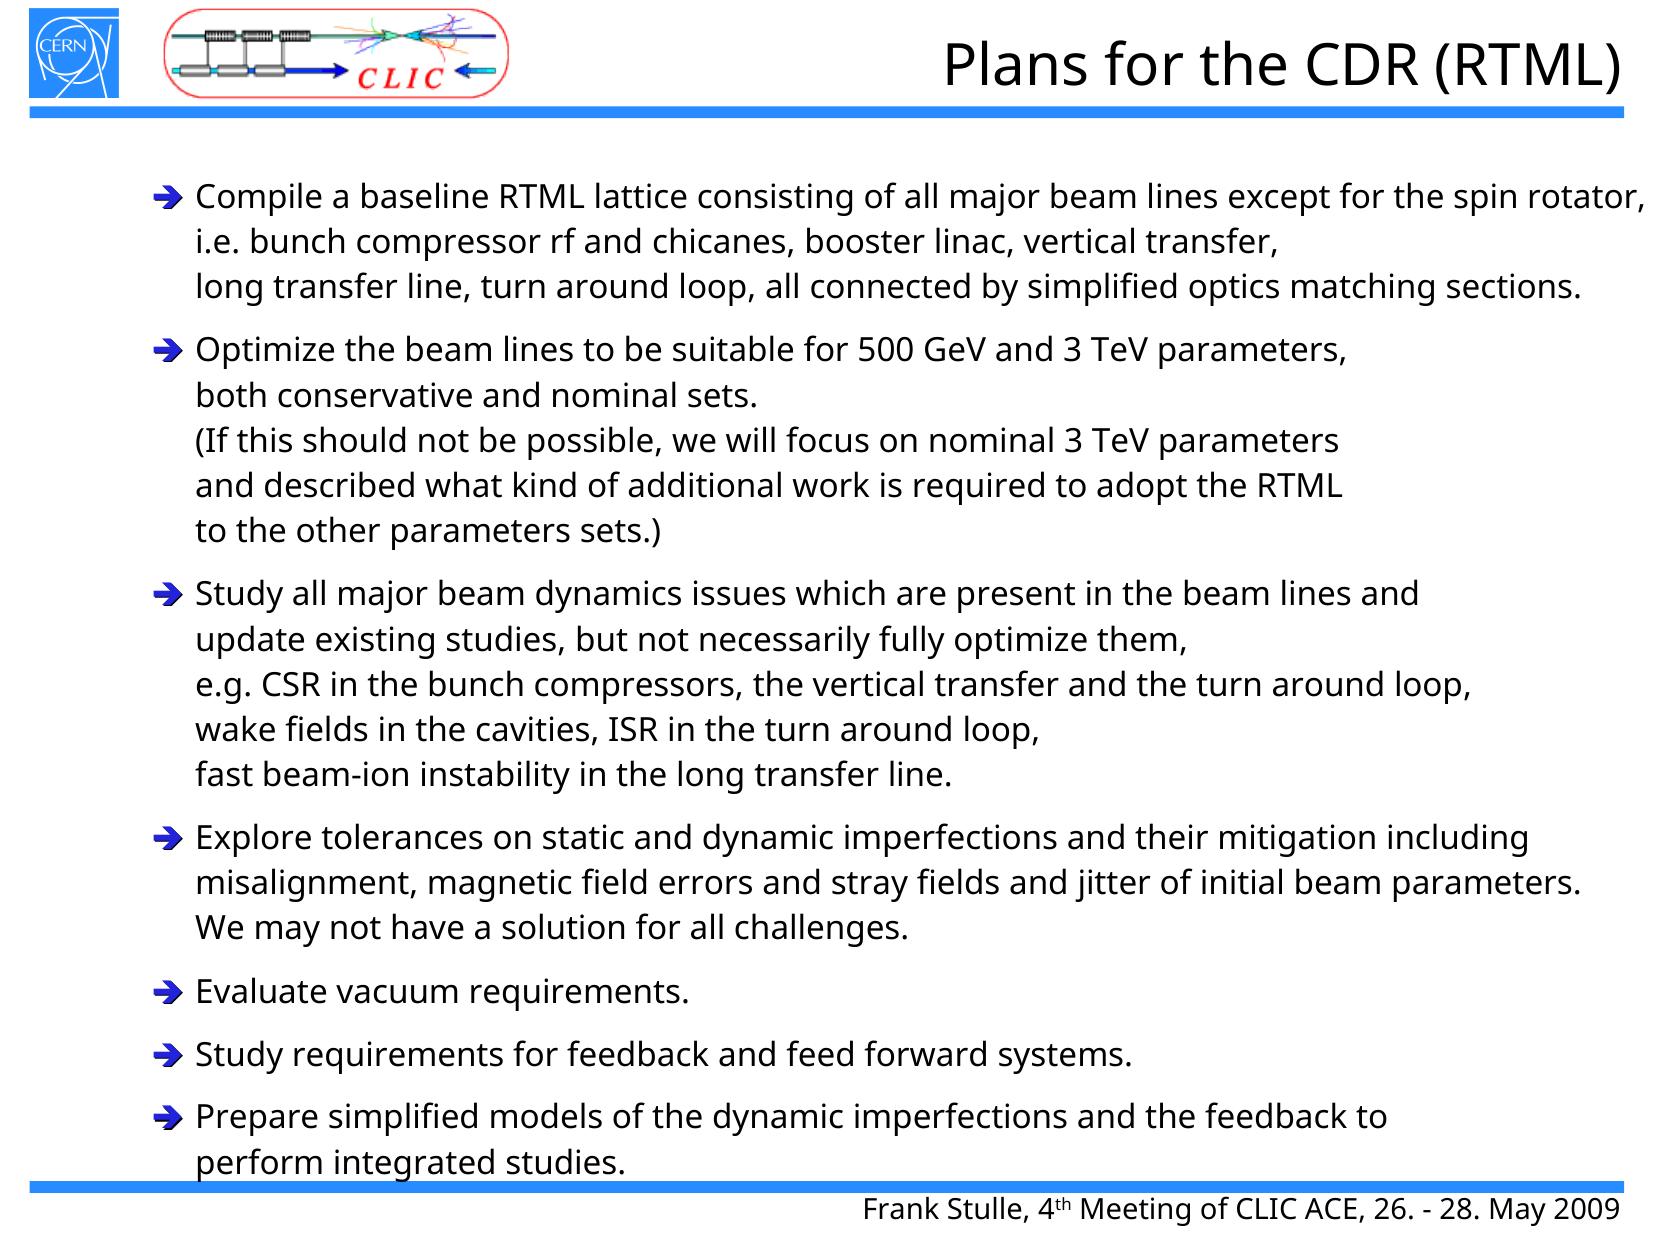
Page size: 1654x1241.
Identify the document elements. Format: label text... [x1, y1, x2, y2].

title Plans for the CDR (RTML) [210, 0, 1623, 130]
picture [29, 8, 119, 98]
picture [159, 4, 210, 106]
text_box  Compile a baseline RTML lattice consisting of all major beam lines except for the spin rotator, i.e. bunch compressor rf and chicanes, booster linac, vertical transfer, long transfer line, turn around loop, all connected by simplified optics matching sections.  Optimize the beam lines to be suitable for 500 GeV and 3 TeV parameters, both conservative and nominal sets. (If this should not be possible, we will focus on nominal 3 TeV parameters and described what kind of additional work is required to adopt the RTML to the other parameters sets.)  Study all major beam dynamics issues which are present in the beam lines and update existing studies, but not necessarily fully optimize them, e.g. CSR in the bunch compressors, the vertical transfer and the turn around loop, wake fields in the cavities, ISR in the turn around loop, fast beam-ion instability in the long transfer line.  Explore tolerances on static and dynamic imperfections and their mitigation including misalignment, magnetic field errors and stray fields and jitter of initial beam parameters. We may not have a solution for all challenges.  Evaluate vacuum requirements.  Study requirements for feedback and feed forward systems.  Prepare simplified models of the dynamic imperfections and the feedback to perform integrated studies. [76, 165, 1587, 1115]
